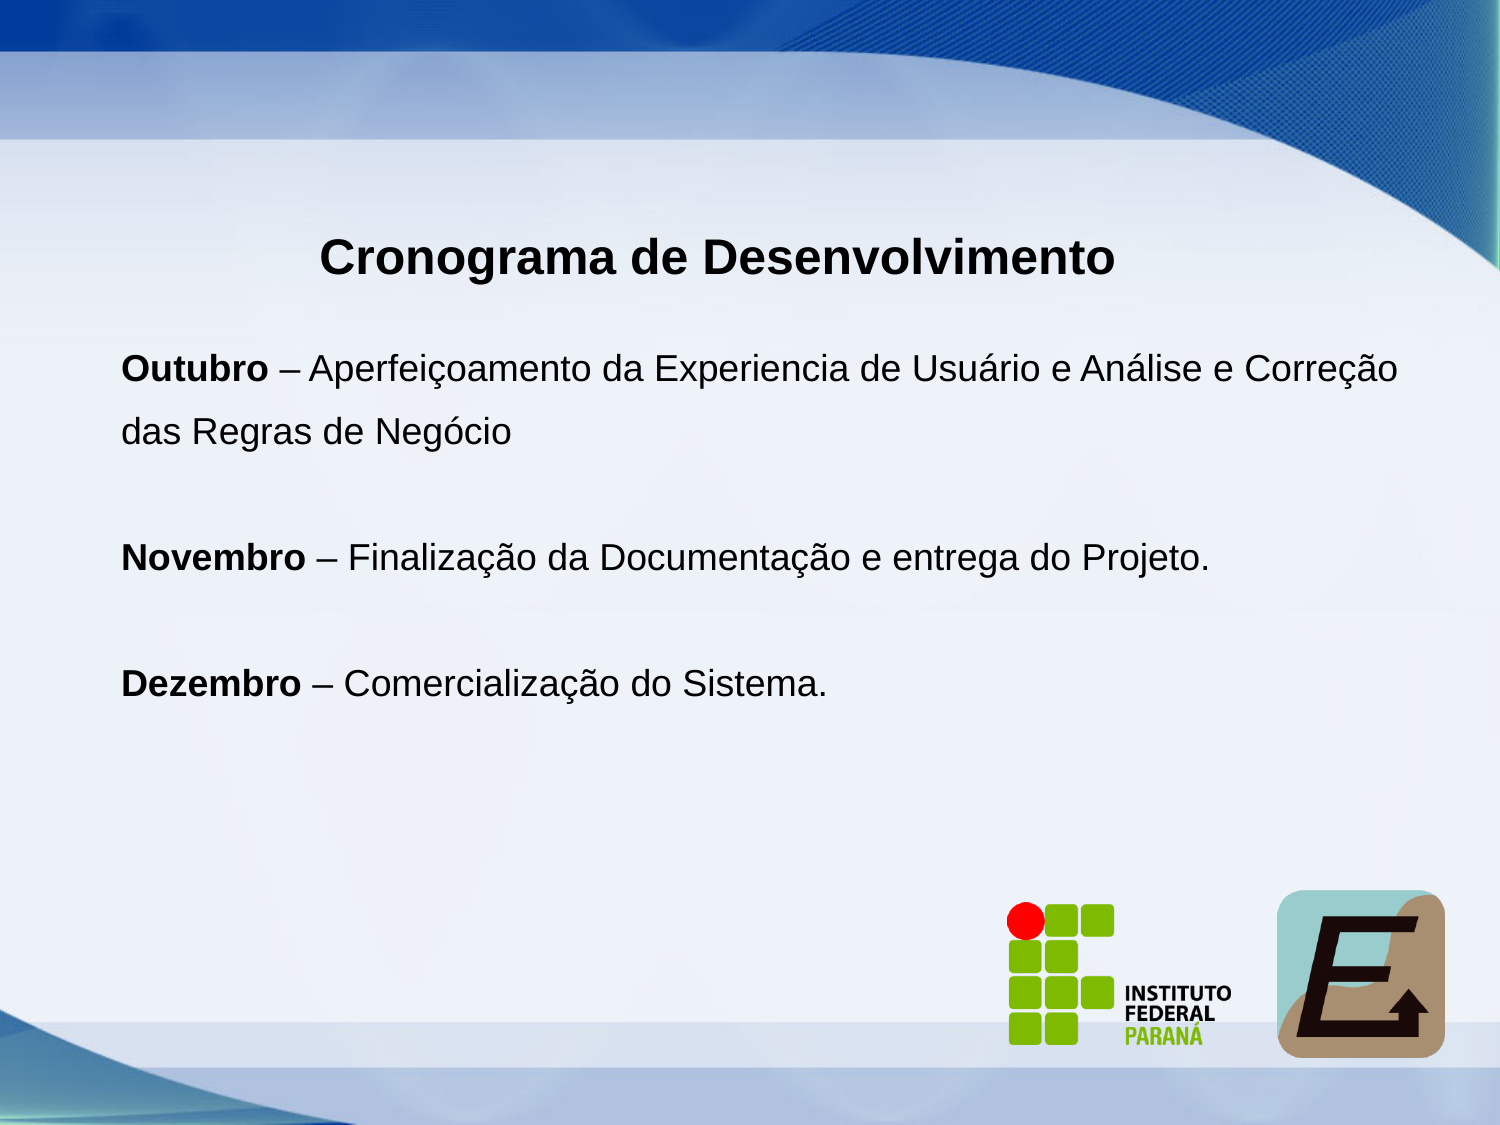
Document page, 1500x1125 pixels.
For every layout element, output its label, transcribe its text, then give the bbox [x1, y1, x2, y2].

text_box Cronograma de Desenvolvimento [304, 187, 1219, 293]
text_box Outubro – Aperfeiçoamento da Experiencia de Usuário e Análise e Correção das Regras de Negócio Novembro – Finalização da Documentação e entrega do Projeto. Dezembro – Comercialização do Sistema. [106, 318, 1477, 943]
picture [0, 0, 1500, 1125]
